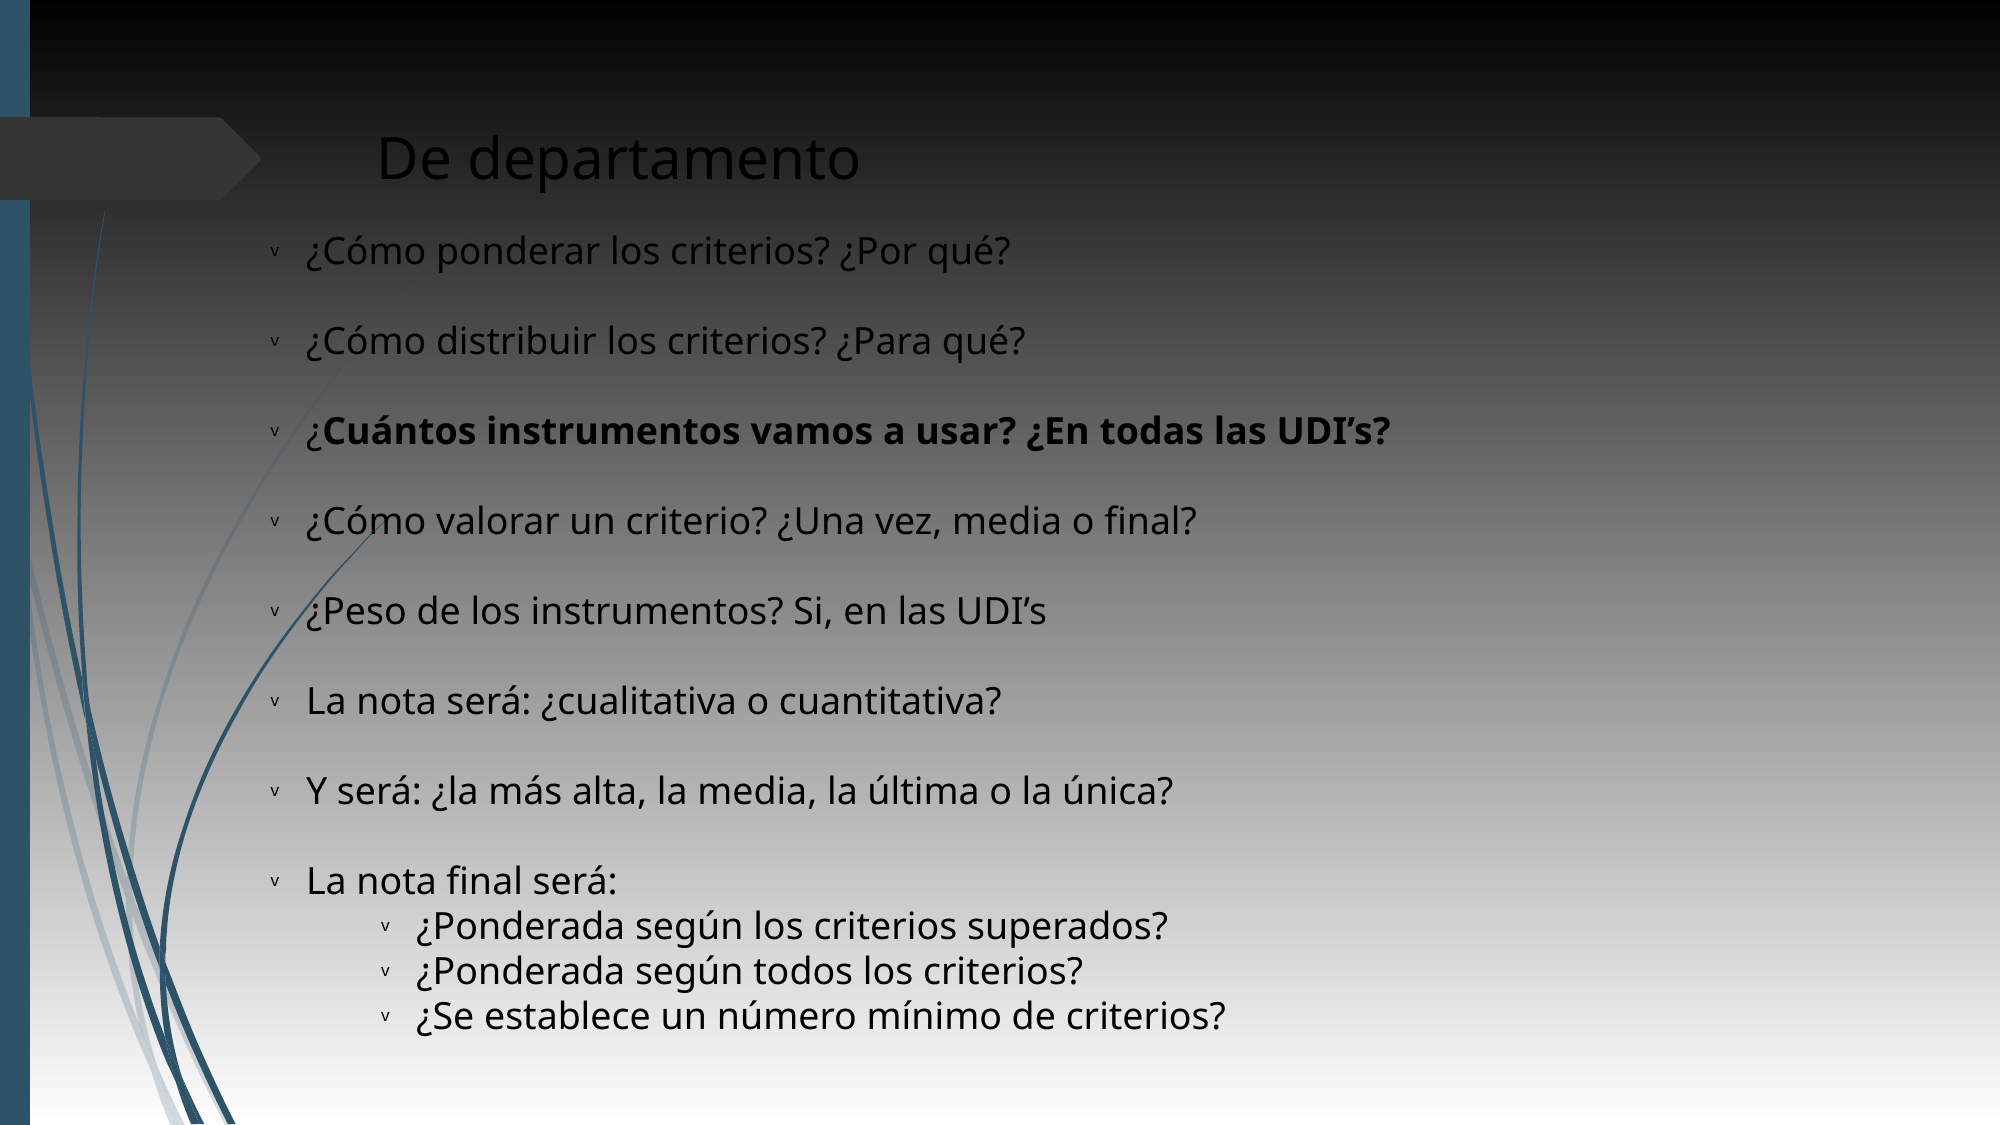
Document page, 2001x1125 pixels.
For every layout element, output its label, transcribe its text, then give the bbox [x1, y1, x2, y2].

text_box De departamento [362, 113, 1012, 199]
text_box ¿Cómo ponderar los criterios? ¿Por qué? ¿Cómo distribuir los criterios? ¿Para qué? ¿Cuántos instrumentos vamos a usar? ¿En todas las UDI’s? ¿Cómo valorar un criterio? ¿Una vez, media o final? ¿Peso de los instrumentos? Si, en las UDI’s La nota será: ¿cualitativa o cuantitativa? Y será: ¿la más alta, la media, la última o la única? La nota final será: ¿Ponderada según los criterios superados? ¿Ponderada según todos los criterios? ¿Se establece un número mínimo de criterios? [255, 219, 1827, 1045]
